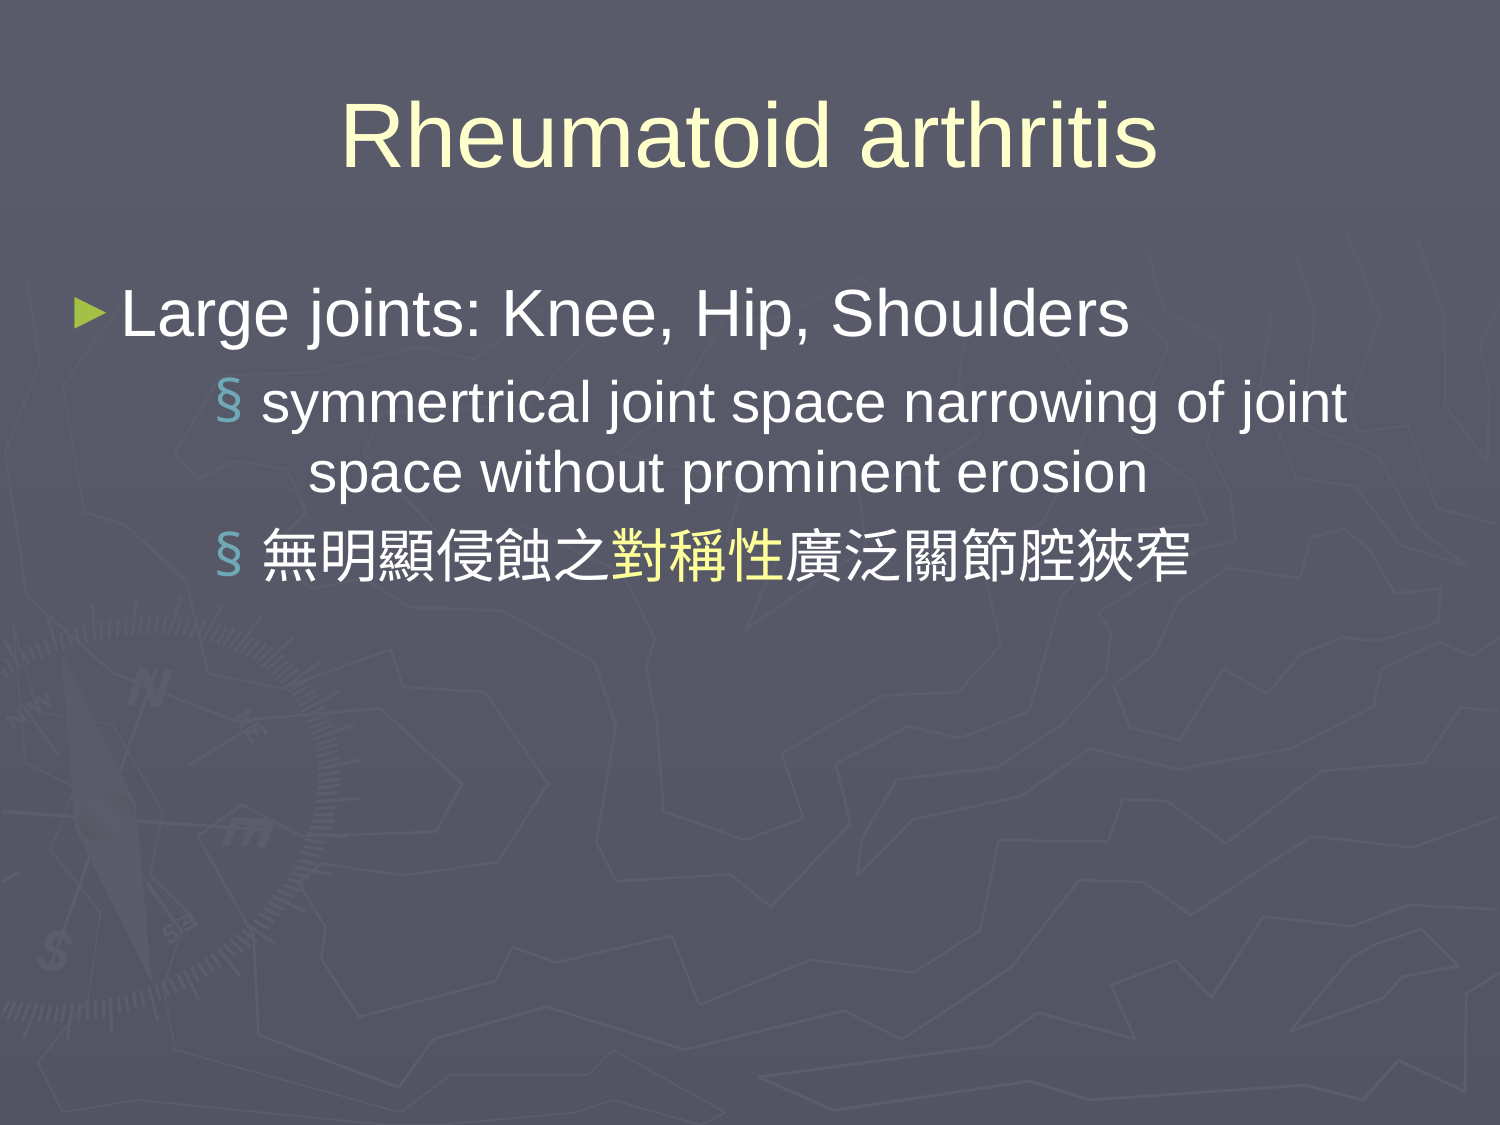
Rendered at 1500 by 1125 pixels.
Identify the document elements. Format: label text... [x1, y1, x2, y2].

list Large joints: Knee, Hip, Shoulders symmertrical joint space narrowing of joint space without prominent erosion 無明顯侵蝕之對稱性廣泛關節腔狹窄 [49, 262, 1451, 1001]
title Rheumatoid arthritis [49, 37, 1451, 225]
